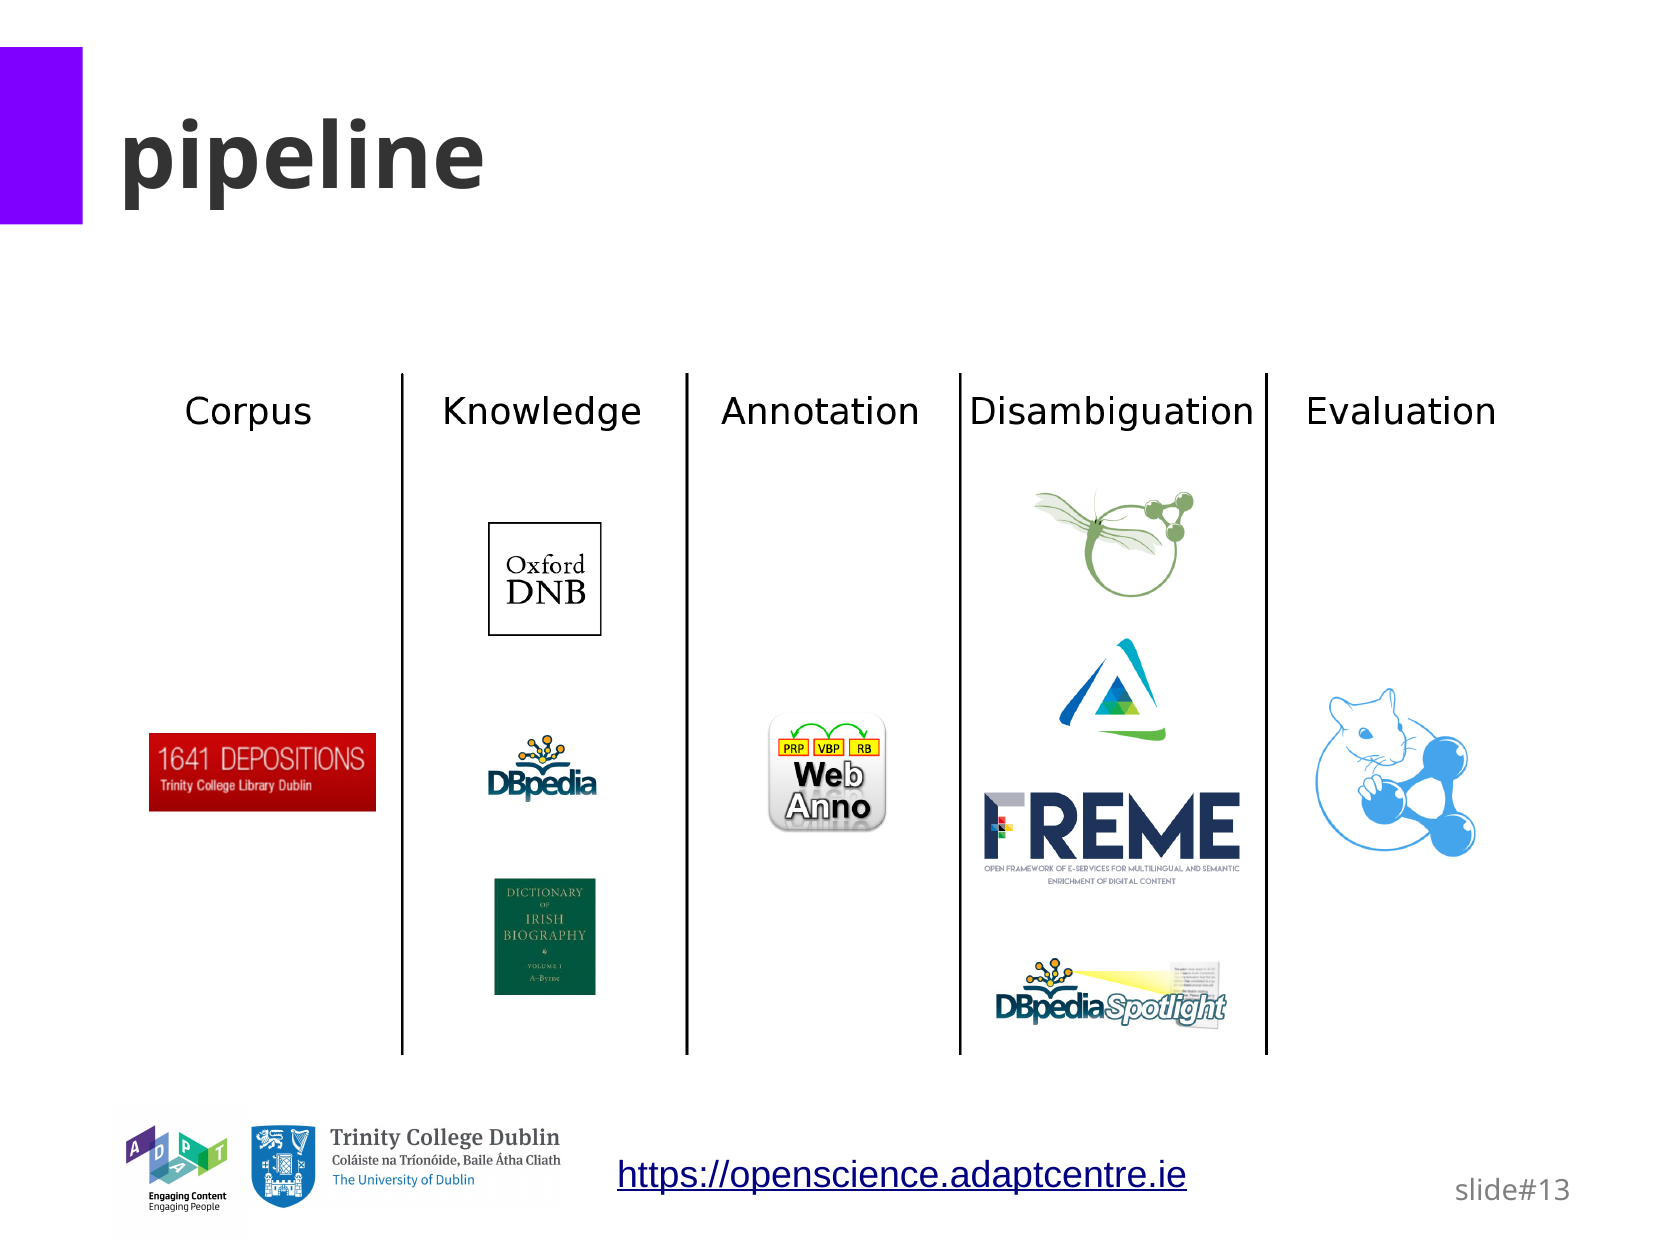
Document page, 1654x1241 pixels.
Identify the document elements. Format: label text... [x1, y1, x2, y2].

picture [118, 373, 1536, 1055]
title pipeline [118, 49, 1571, 257]
picture [248, 1122, 564, 1211]
picture [106, 1098, 247, 1239]
